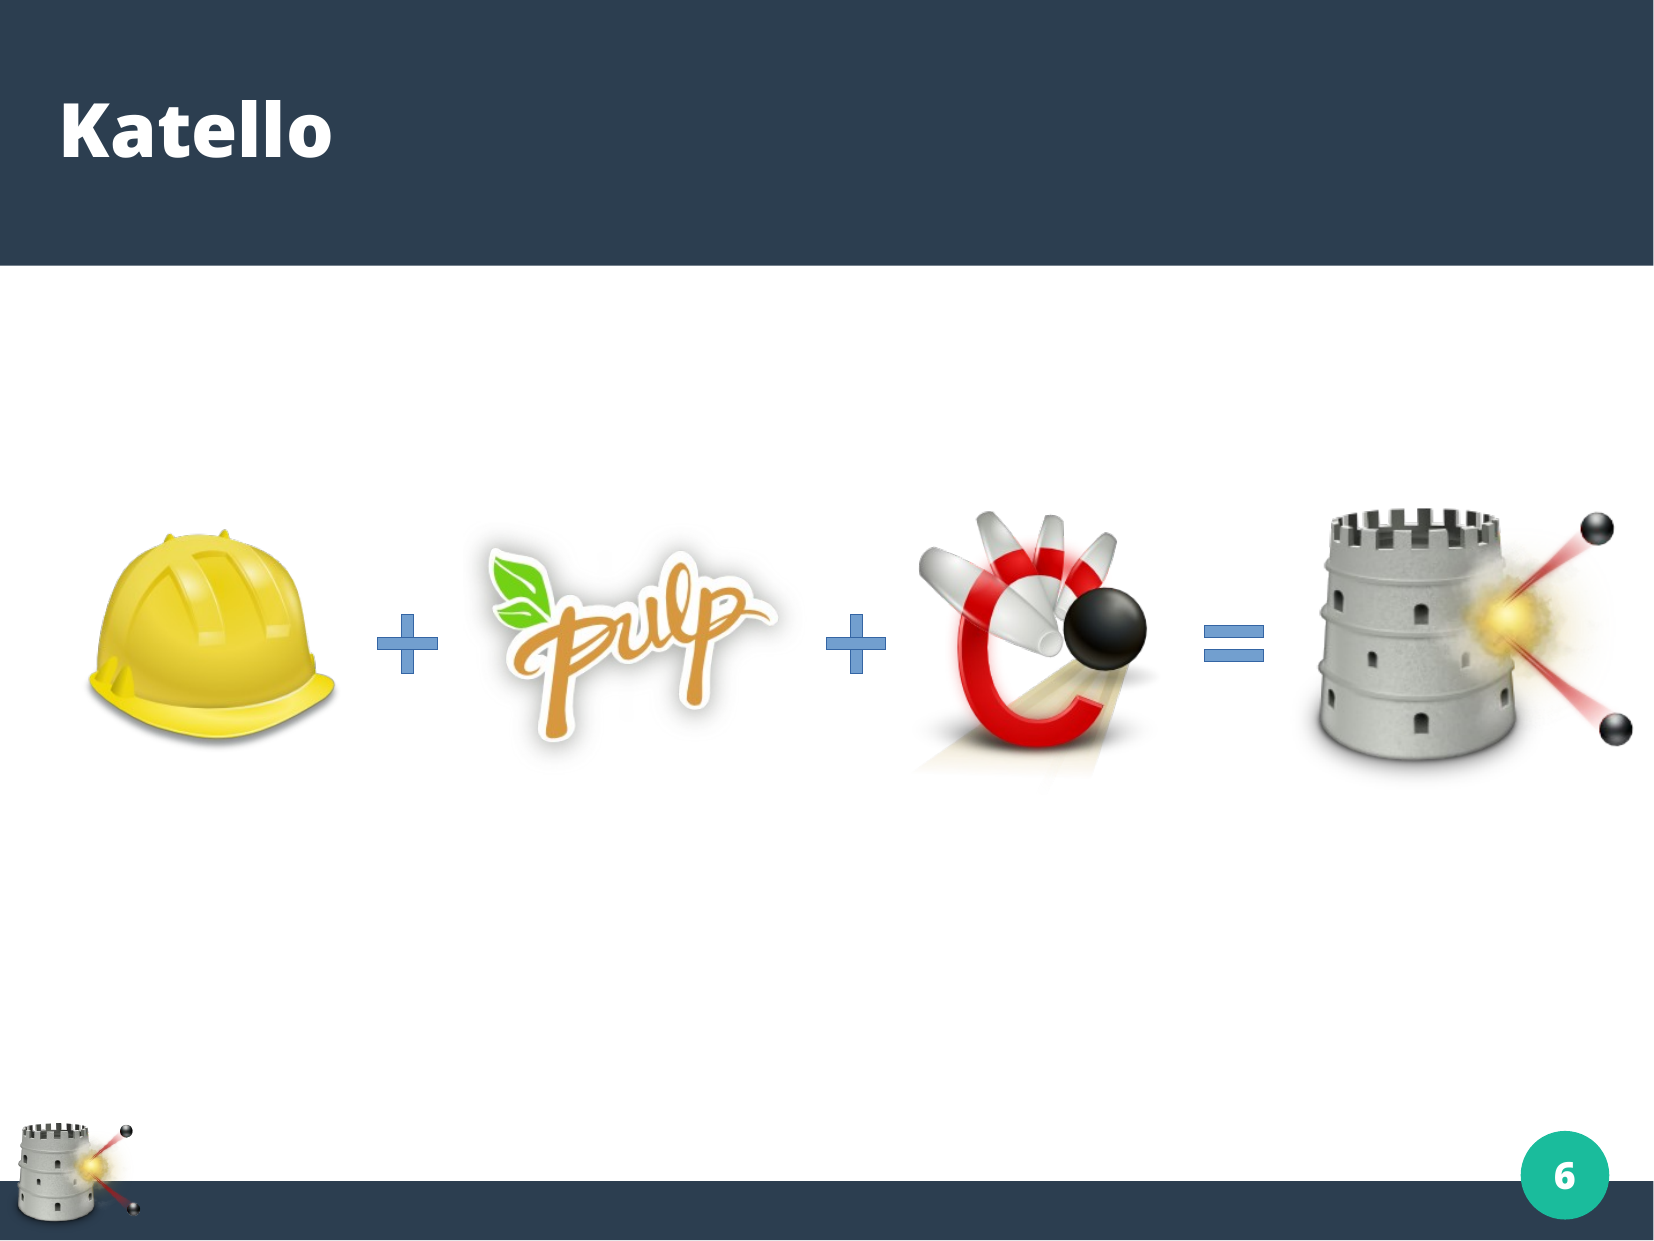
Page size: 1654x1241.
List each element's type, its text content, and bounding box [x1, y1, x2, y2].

title Katello [59, 49, 1595, 207]
picture [1287, 460, 1654, 827]
text_box [377, 614, 438, 674]
picture [463, 521, 807, 775]
text_box [826, 614, 886, 674]
text_box [1204, 649, 1264, 662]
picture [880, 499, 1176, 795]
text_box [1204, 625, 1264, 638]
picture [5, 1104, 148, 1241]
picture [60, 496, 356, 791]
